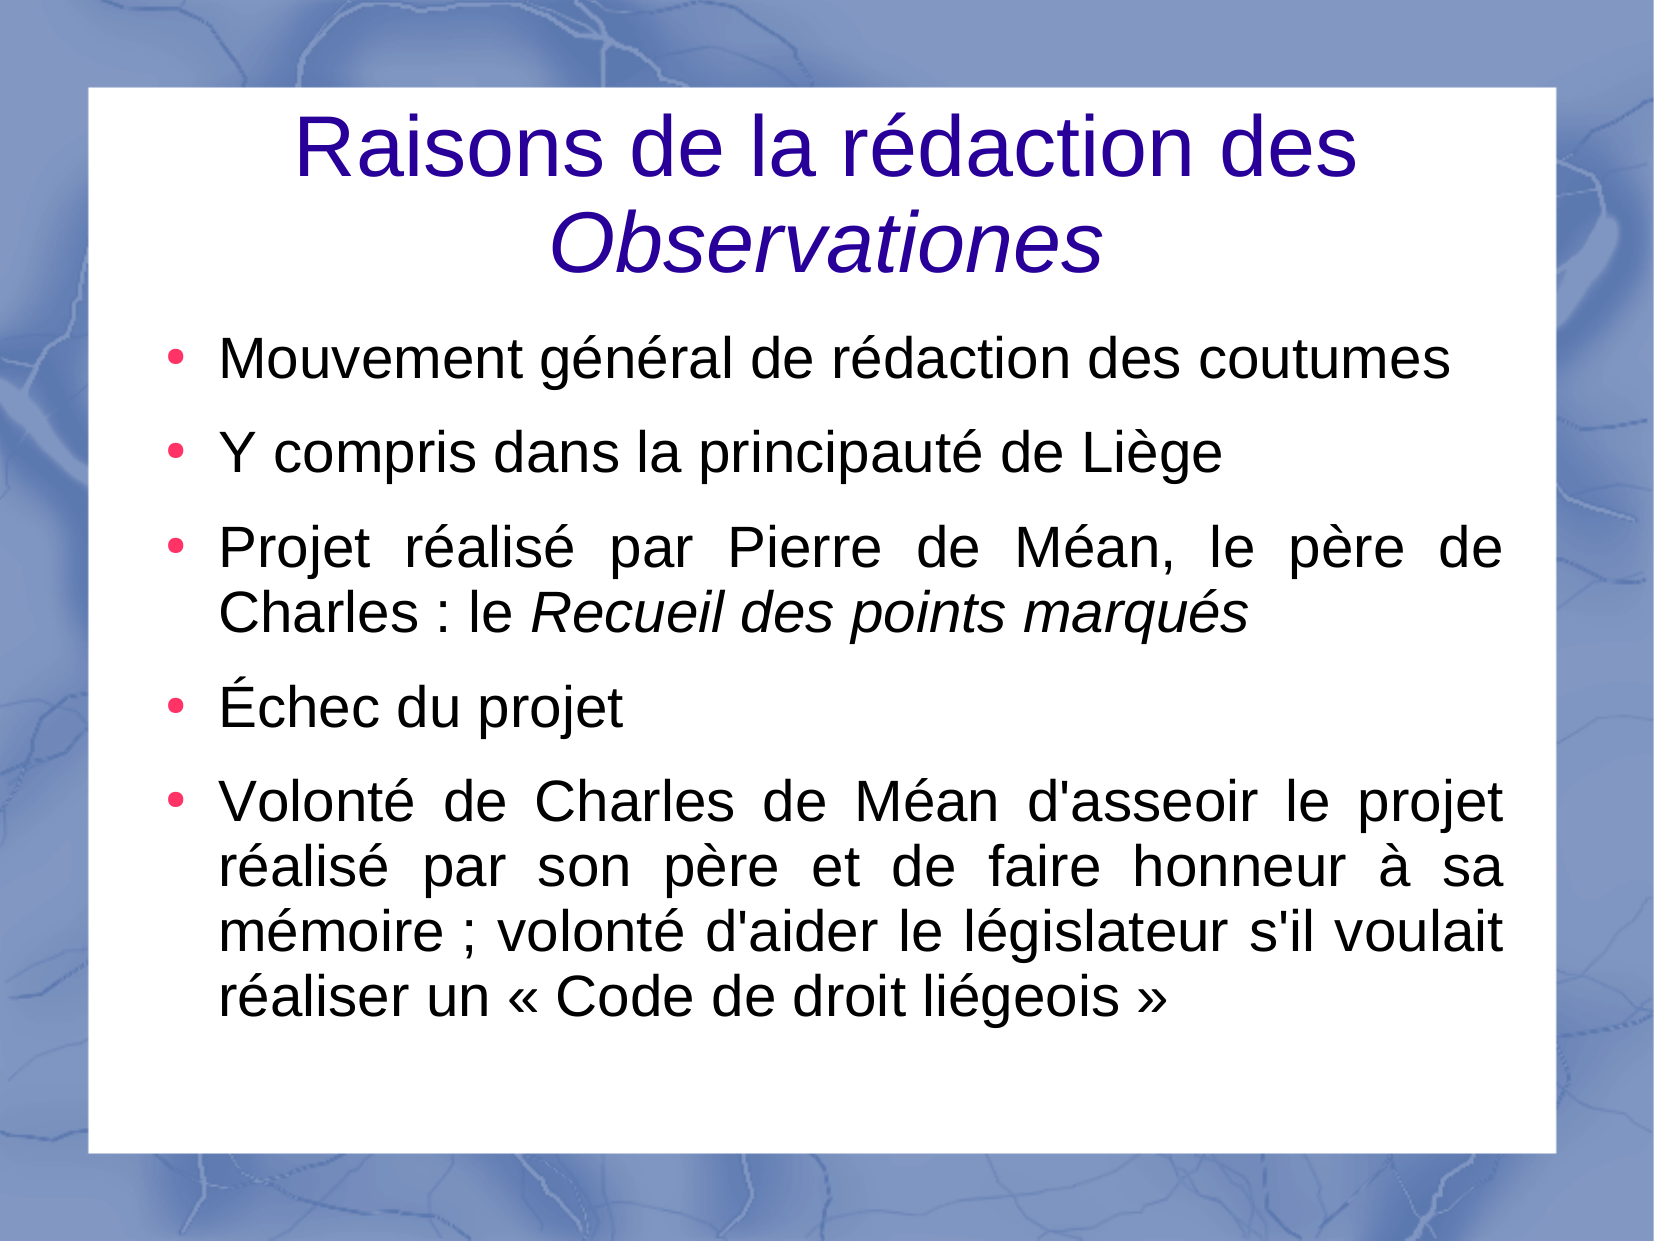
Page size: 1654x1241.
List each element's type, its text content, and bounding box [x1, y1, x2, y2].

list Mouvement général de rédaction des coutumes Y compris dans la principauté de Liège Projet réalisé par Pierre de Méan, le père de Charles : le Recueil des points marqués Échec du projet Volonté de Charles de Méan d'asseoir le projet réalisé par son père et de faire honneur à sa mémoire ; volonté d'aider le législateur s'il voulait réaliser un « Code de droit liégeois » [147, 325, 1506, 1031]
title Raisons de la rédaction des Observationes [118, 90, 1536, 298]
picture [0, 0, 1654, 1241]
